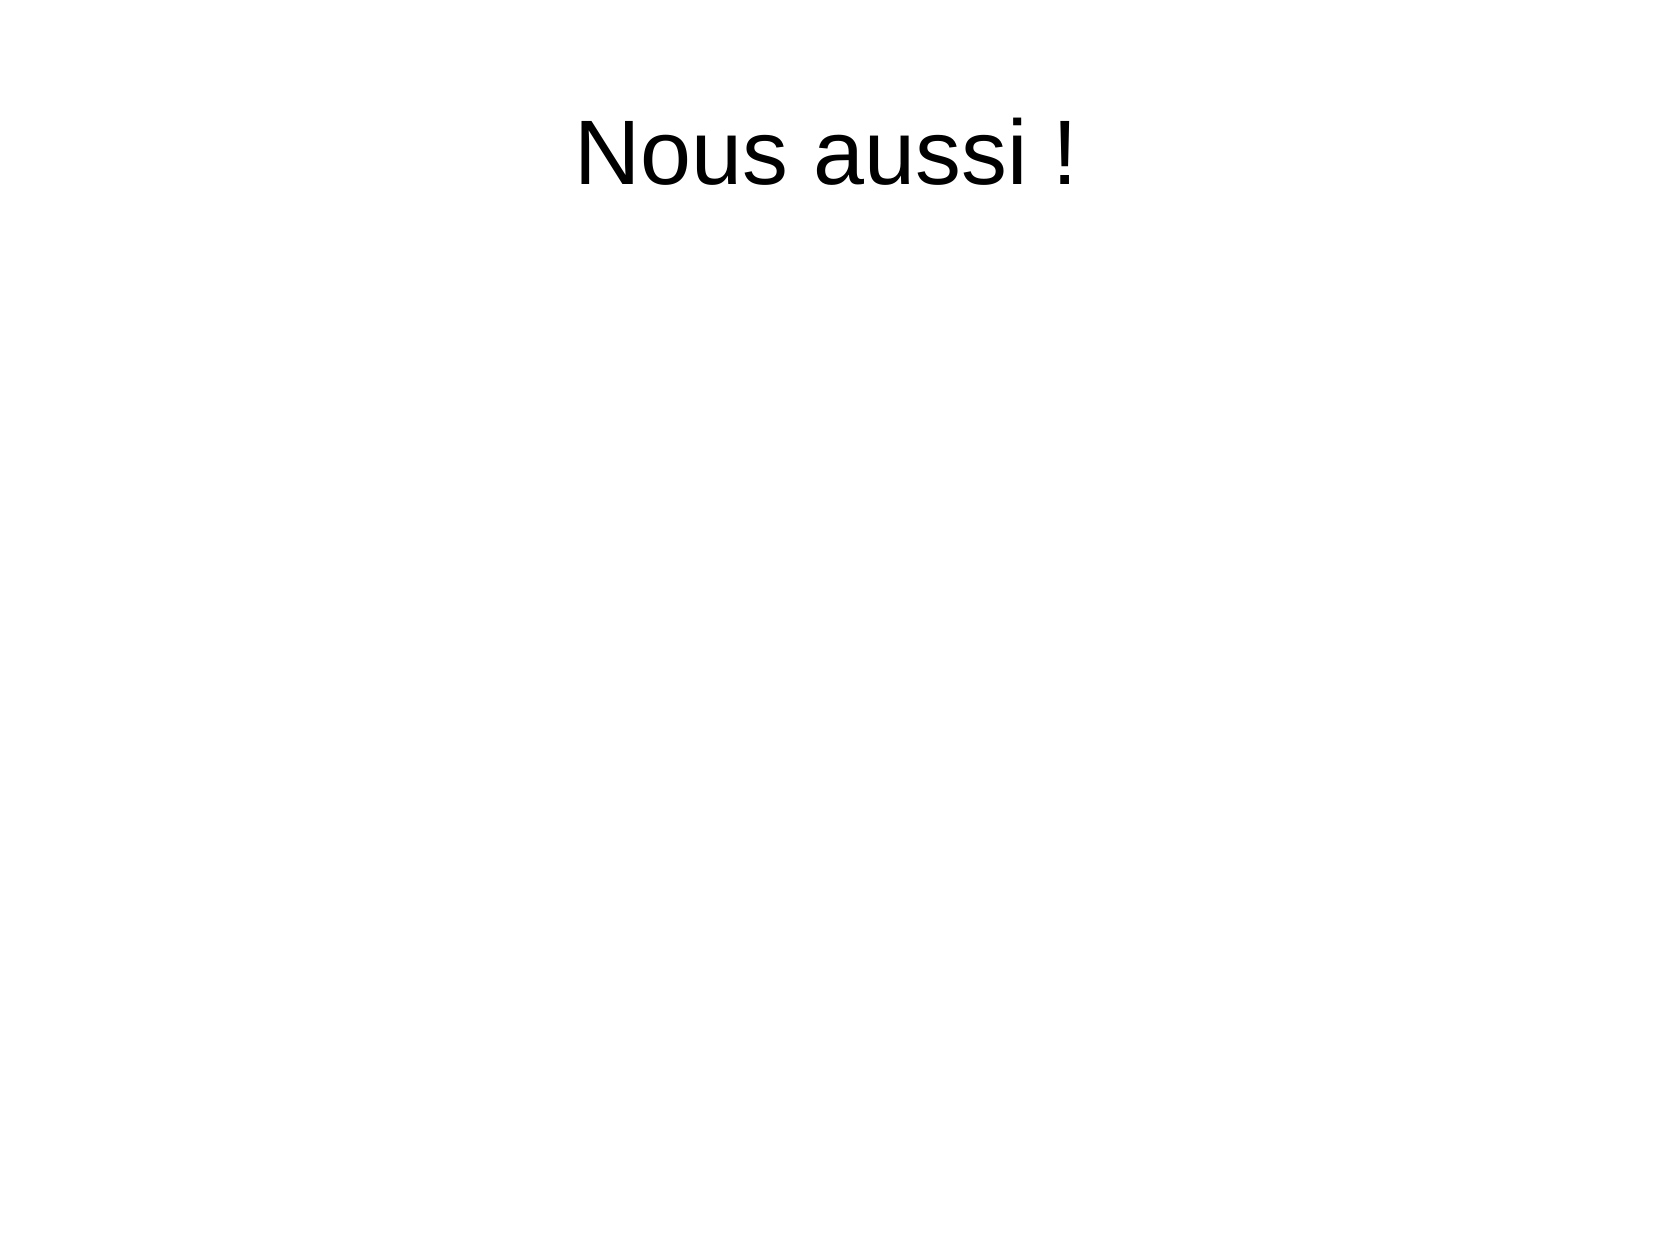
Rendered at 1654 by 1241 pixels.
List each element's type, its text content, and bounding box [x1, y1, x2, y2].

title Nous aussi ! [82, 49, 1571, 257]
